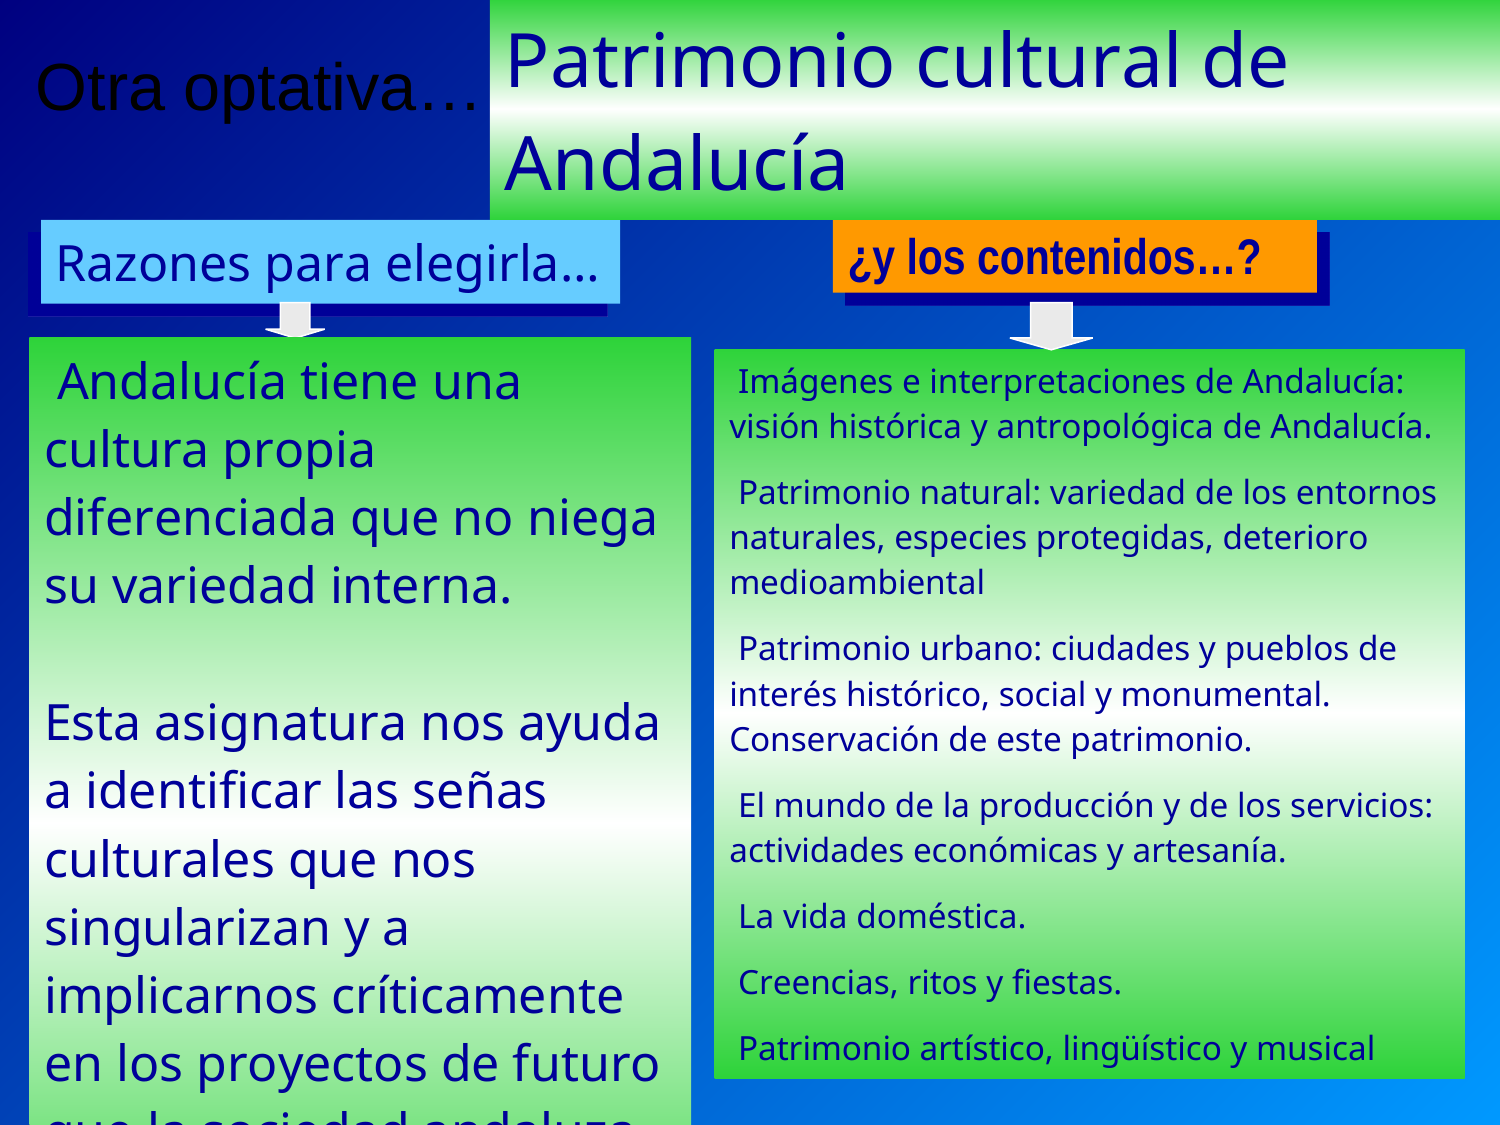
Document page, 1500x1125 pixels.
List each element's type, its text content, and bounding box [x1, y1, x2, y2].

text_box Imágenes e interpretaciones de Andalucía: visión histórica y antropológica de Andalucía. Patrimonio natural: variedad de los entornos naturales, especies protegidas, deterioro medioambiental Patrimonio urbano: ciudades y pueblos de interés histórico, social y monumental. Conservación de este patrimonio. El mundo de la producción y de los servicios: actividades económicas y artesanía. La vida doméstica. Creencias, ritos y fiestas. Patrimonio artístico, lingüístico y musical [714, 349, 1465, 1079]
text_box ¿y los contenidos…? [832, 220, 1317, 293]
text_box Razones para elegirla… [41, 219, 621, 304]
text_box Patrimonio cultural de Andalucía [489, 0, 1500, 220]
title Otra optativa… [0, 13, 489, 163]
text_box [265, 302, 325, 337]
text_box [1009, 302, 1093, 350]
text_box Andalucía tiene una cultura propia diferenciada que no niega su variedad interna. Esta asignatura nos ayuda a identificar las señas culturales que nos singularizan y a implicarnos críticamente en los proyectos de futuro que la sociedad andaluza tiene planteados. [29, 337, 692, 1125]
